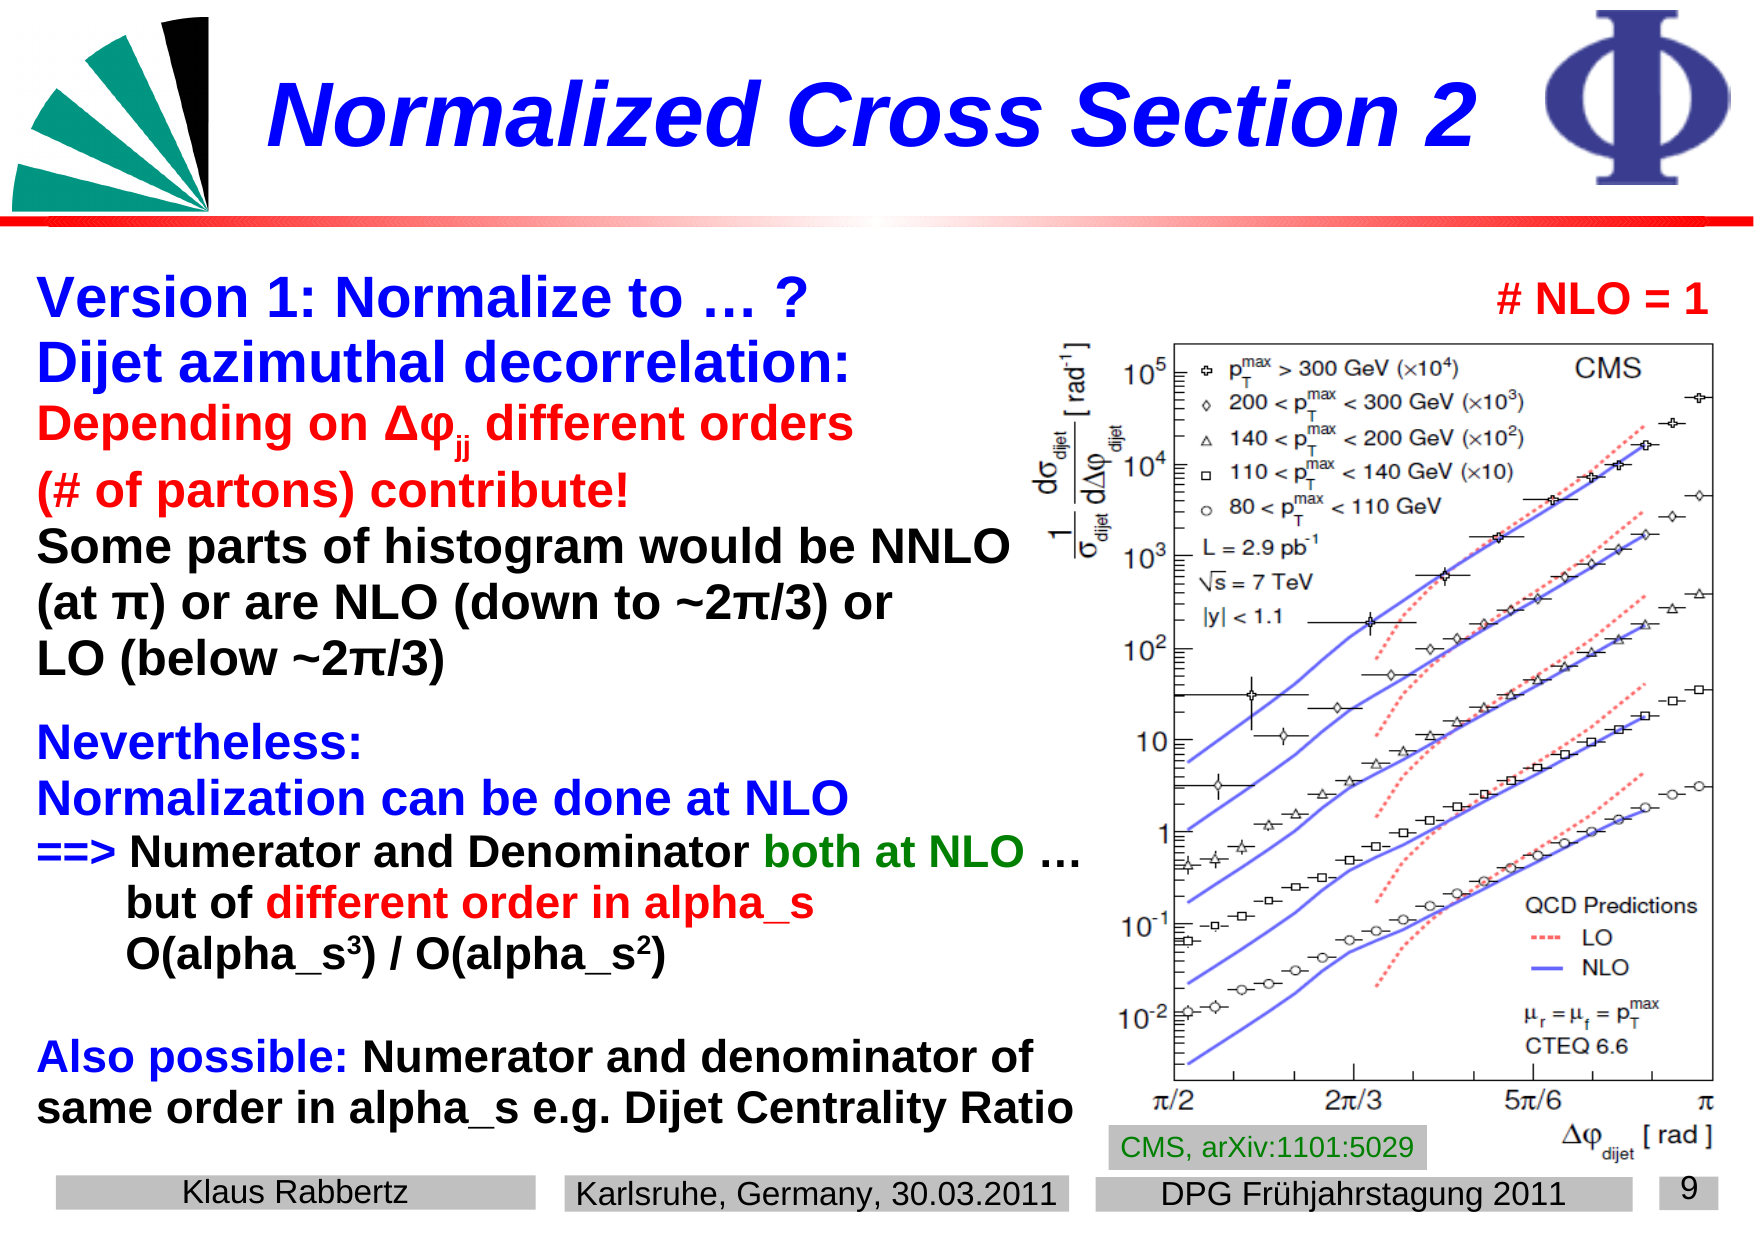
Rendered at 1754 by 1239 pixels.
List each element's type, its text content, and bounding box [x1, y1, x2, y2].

title Normalized Cross Section 2 [220, 22, 1525, 207]
picture [1026, 331, 1733, 1167]
picture [12, 17, 209, 214]
text_box CMS, arXiv:1101:5029 [1108, 1125, 1427, 1170]
picture [1545, 10, 1731, 185]
text_box Nevertheless: Normalization can be done at NLO ==> Numerator and Denominator both at NLO … but of different order in alpha_s O(alpha_s3) / O(alpha_s2) Also possible: Numerator and denominator of same order in alpha_s e.g. Dijet Centrality Ratio [24, 708, 1096, 1140]
text_box # NLO = 1 [1484, 267, 1721, 331]
text_box Version 1: Normalize to … ? Dijet azimuthal decorrelation: Depending on Δφjj different orders (# of partons) contribute! Some parts of histogram would be NNLO (at π) or are NLO (down to ~2π/3) or LO (below ~2π/3) [24, 258, 1025, 692]
